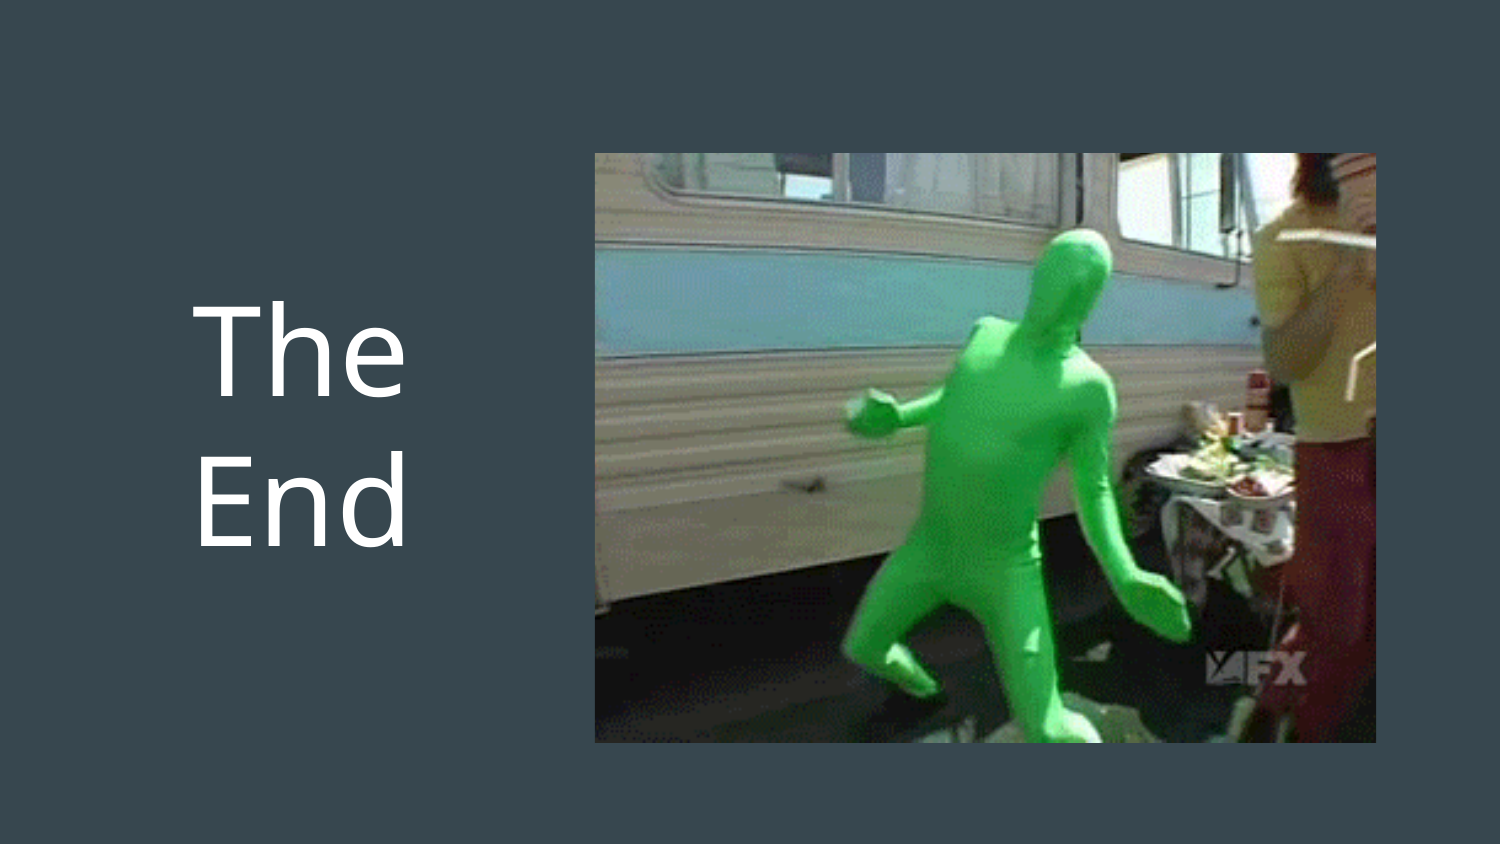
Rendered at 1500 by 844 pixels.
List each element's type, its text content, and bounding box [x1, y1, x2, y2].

picture [594, 153, 1377, 743]
title The End [56, 235, 547, 609]
